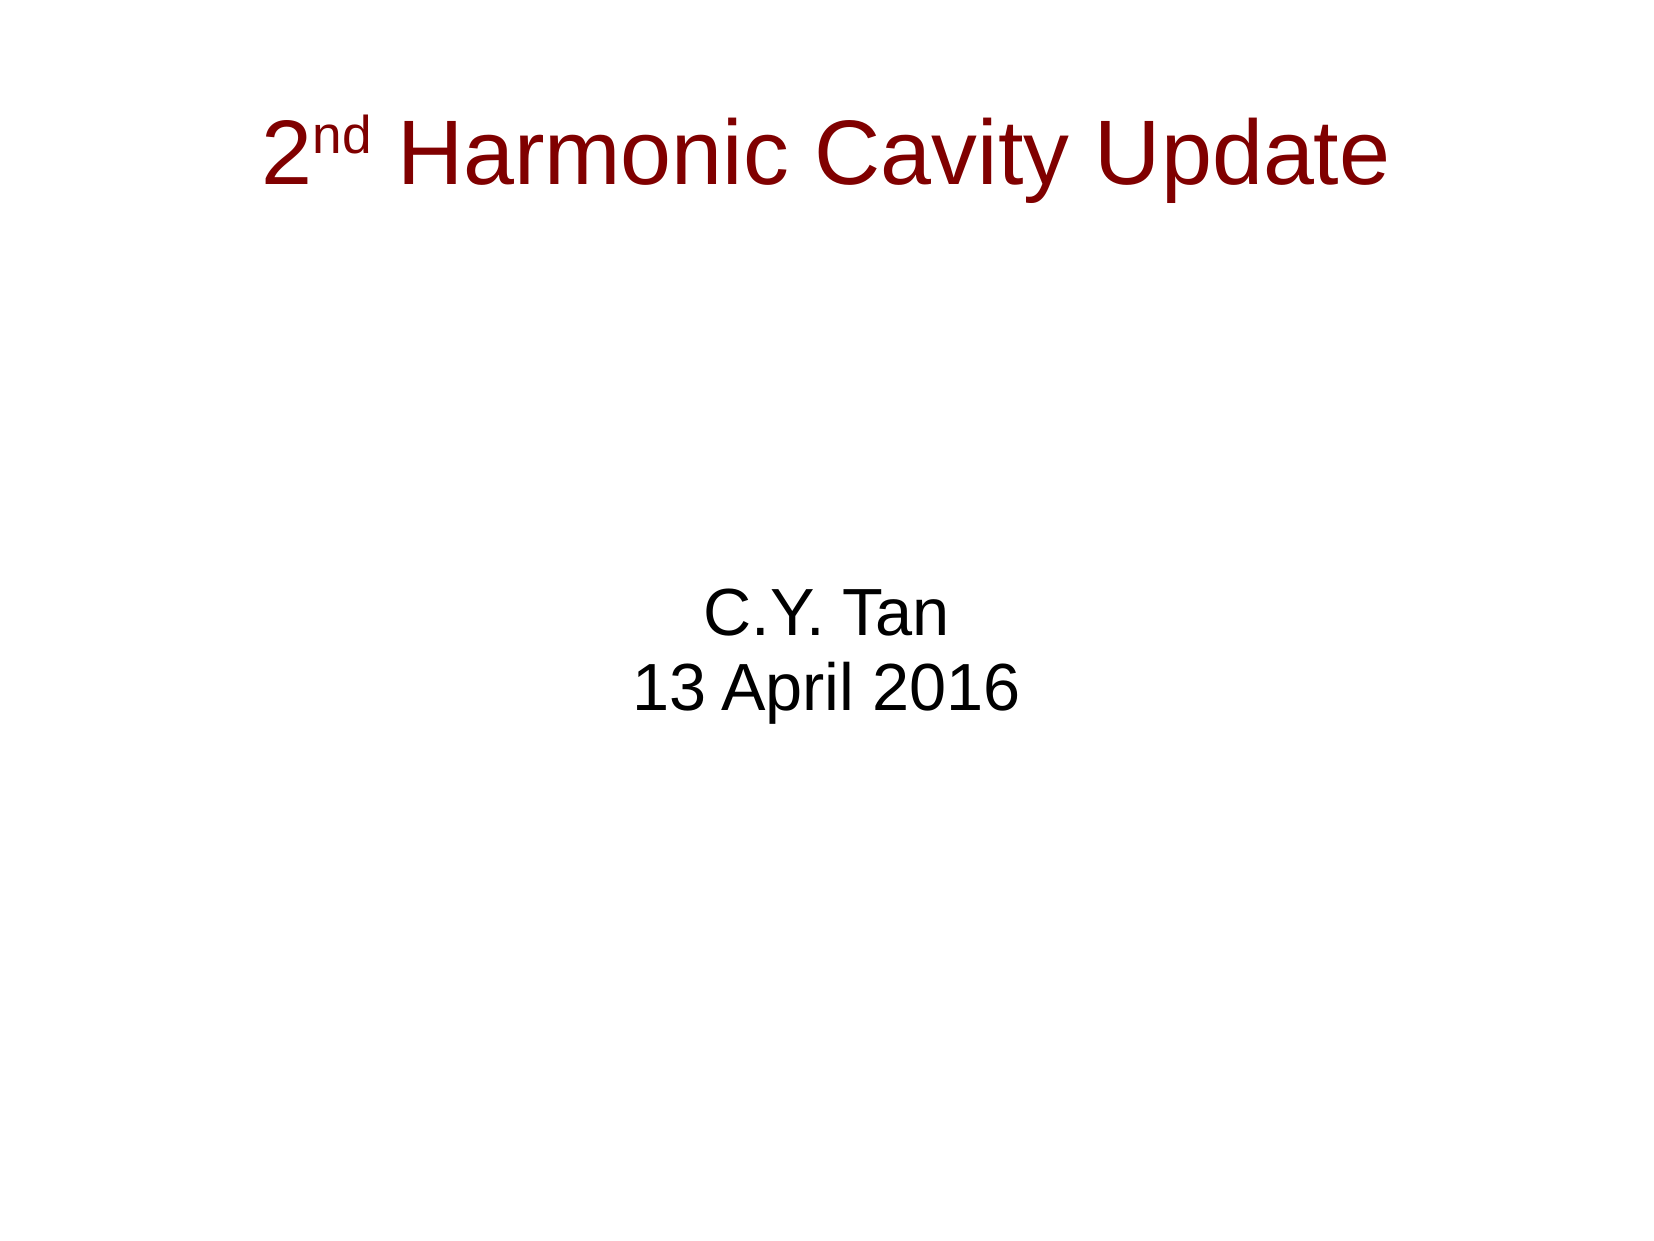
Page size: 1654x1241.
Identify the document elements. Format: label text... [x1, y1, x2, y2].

subtitle C.Y. Tan 13 April 2016 [82, 290, 1571, 1010]
title 2nd Harmonic Cavity Update [82, 49, 1571, 257]
